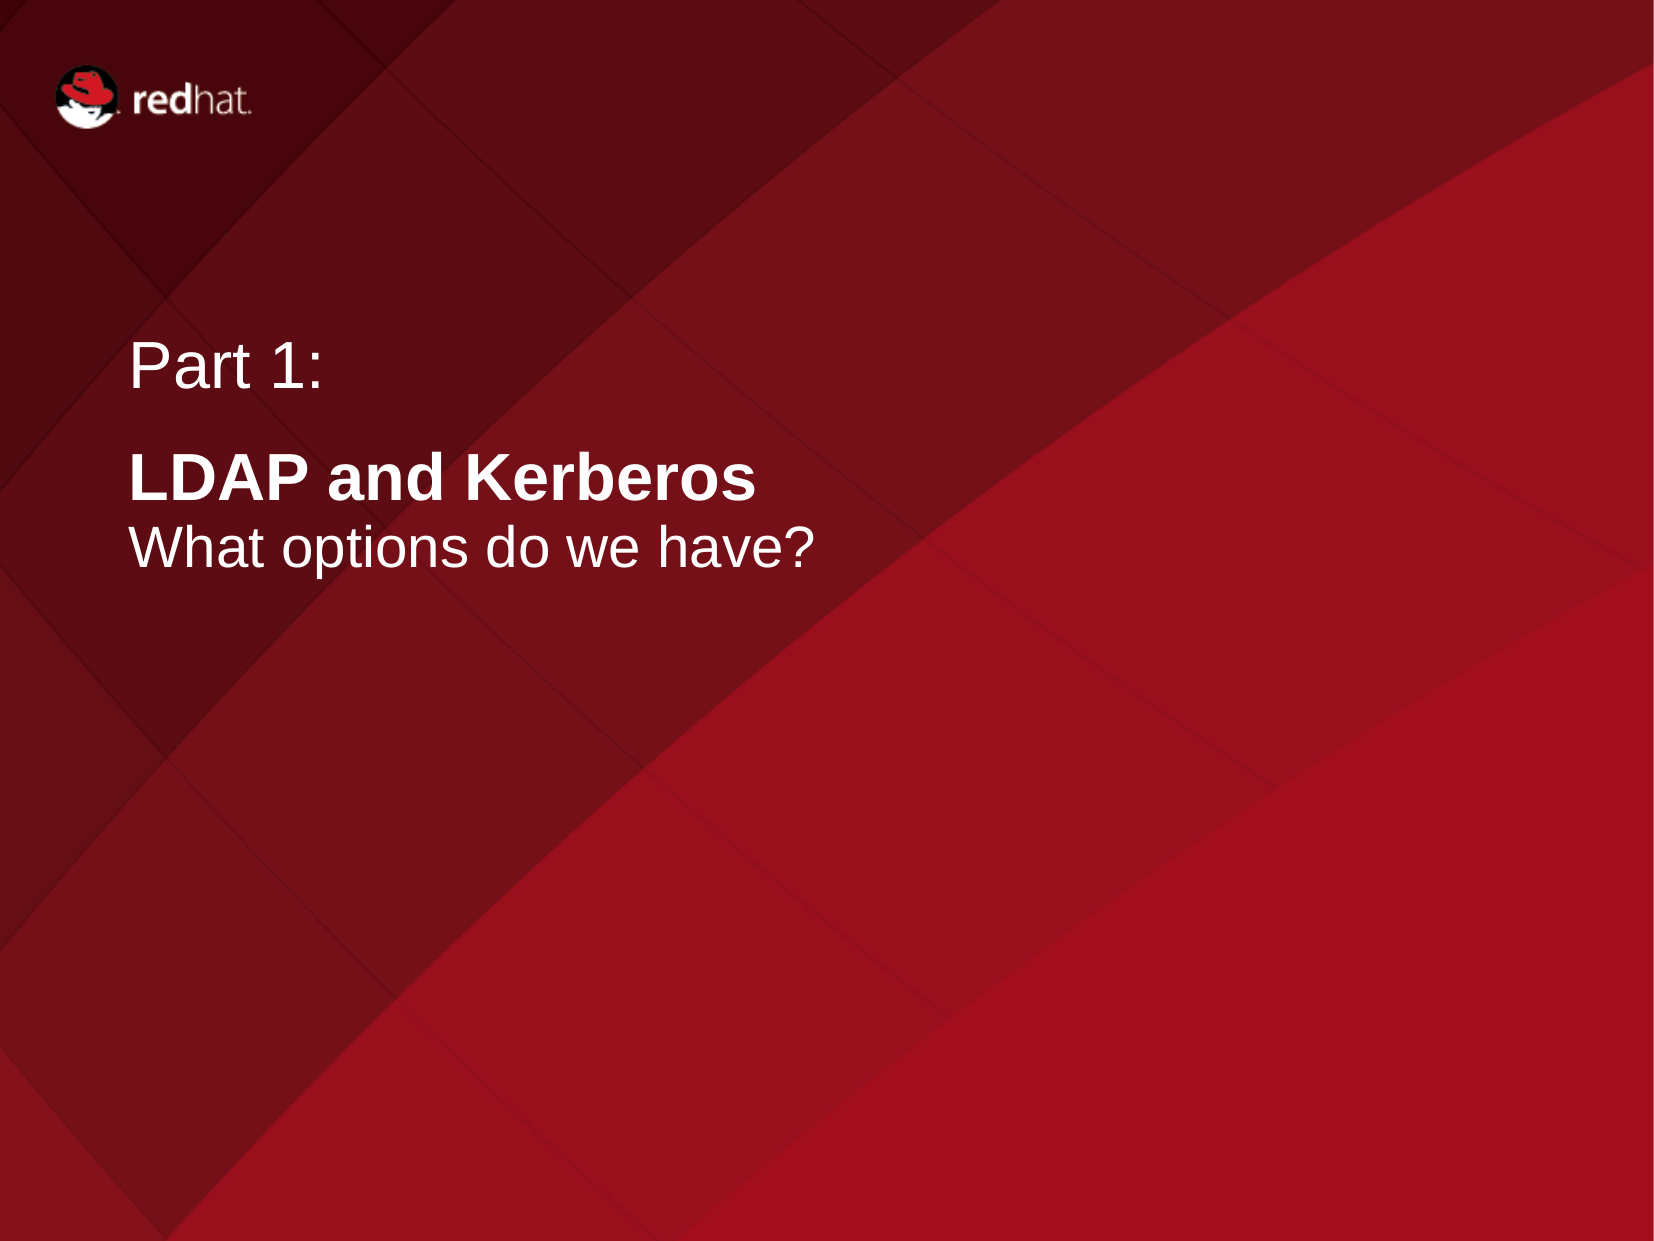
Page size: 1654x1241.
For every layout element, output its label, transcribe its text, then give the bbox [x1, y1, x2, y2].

picture [0, 0, 1654, 1241]
text_box Part 1: LDAP and Kerberos What options do we have? [114, 283, 832, 550]
